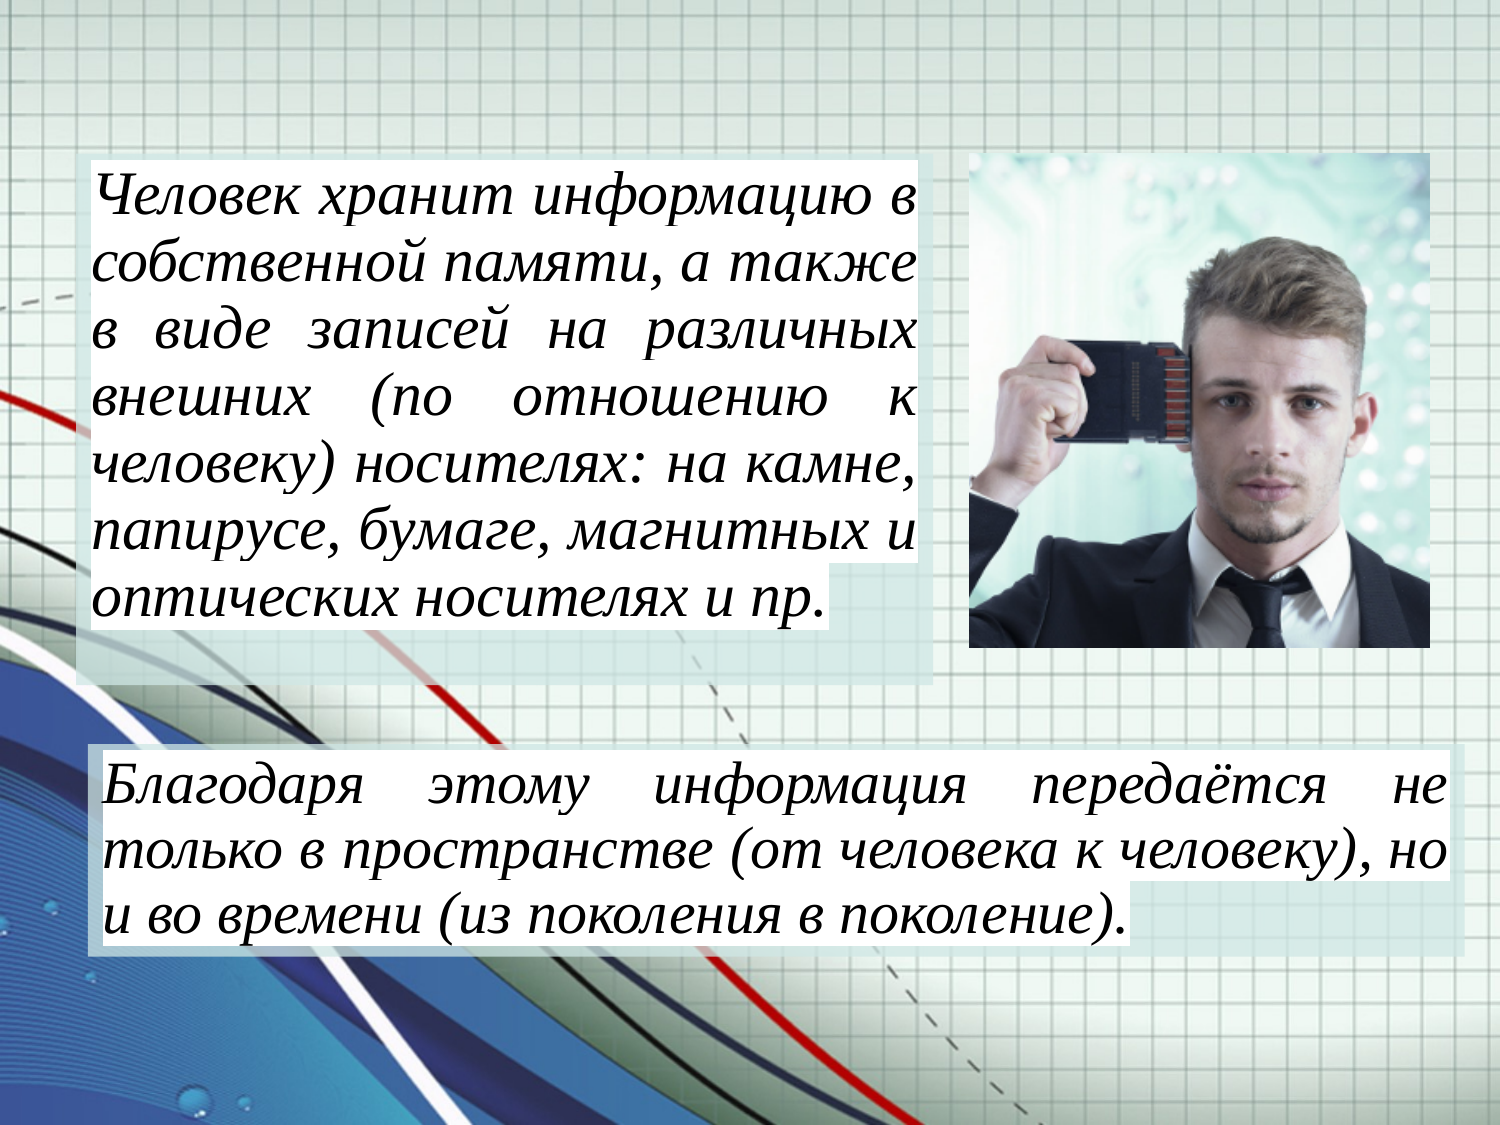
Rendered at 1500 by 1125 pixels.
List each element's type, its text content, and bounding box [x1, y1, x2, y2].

list Человек хранит информацию в собственной памяти, а также в виде записей на различных внешних (по отношению к человеку) носителях: на камне, папирусе, бумаге, магнитных и оптических носителях и пр. [76, 153, 934, 686]
list Благодаря этому информация передаётся не только в пространстве (от человека к человеку), но и во времени (из поколения в поколение). [87, 744, 1465, 957]
picture [0, 0, 1500, 1125]
